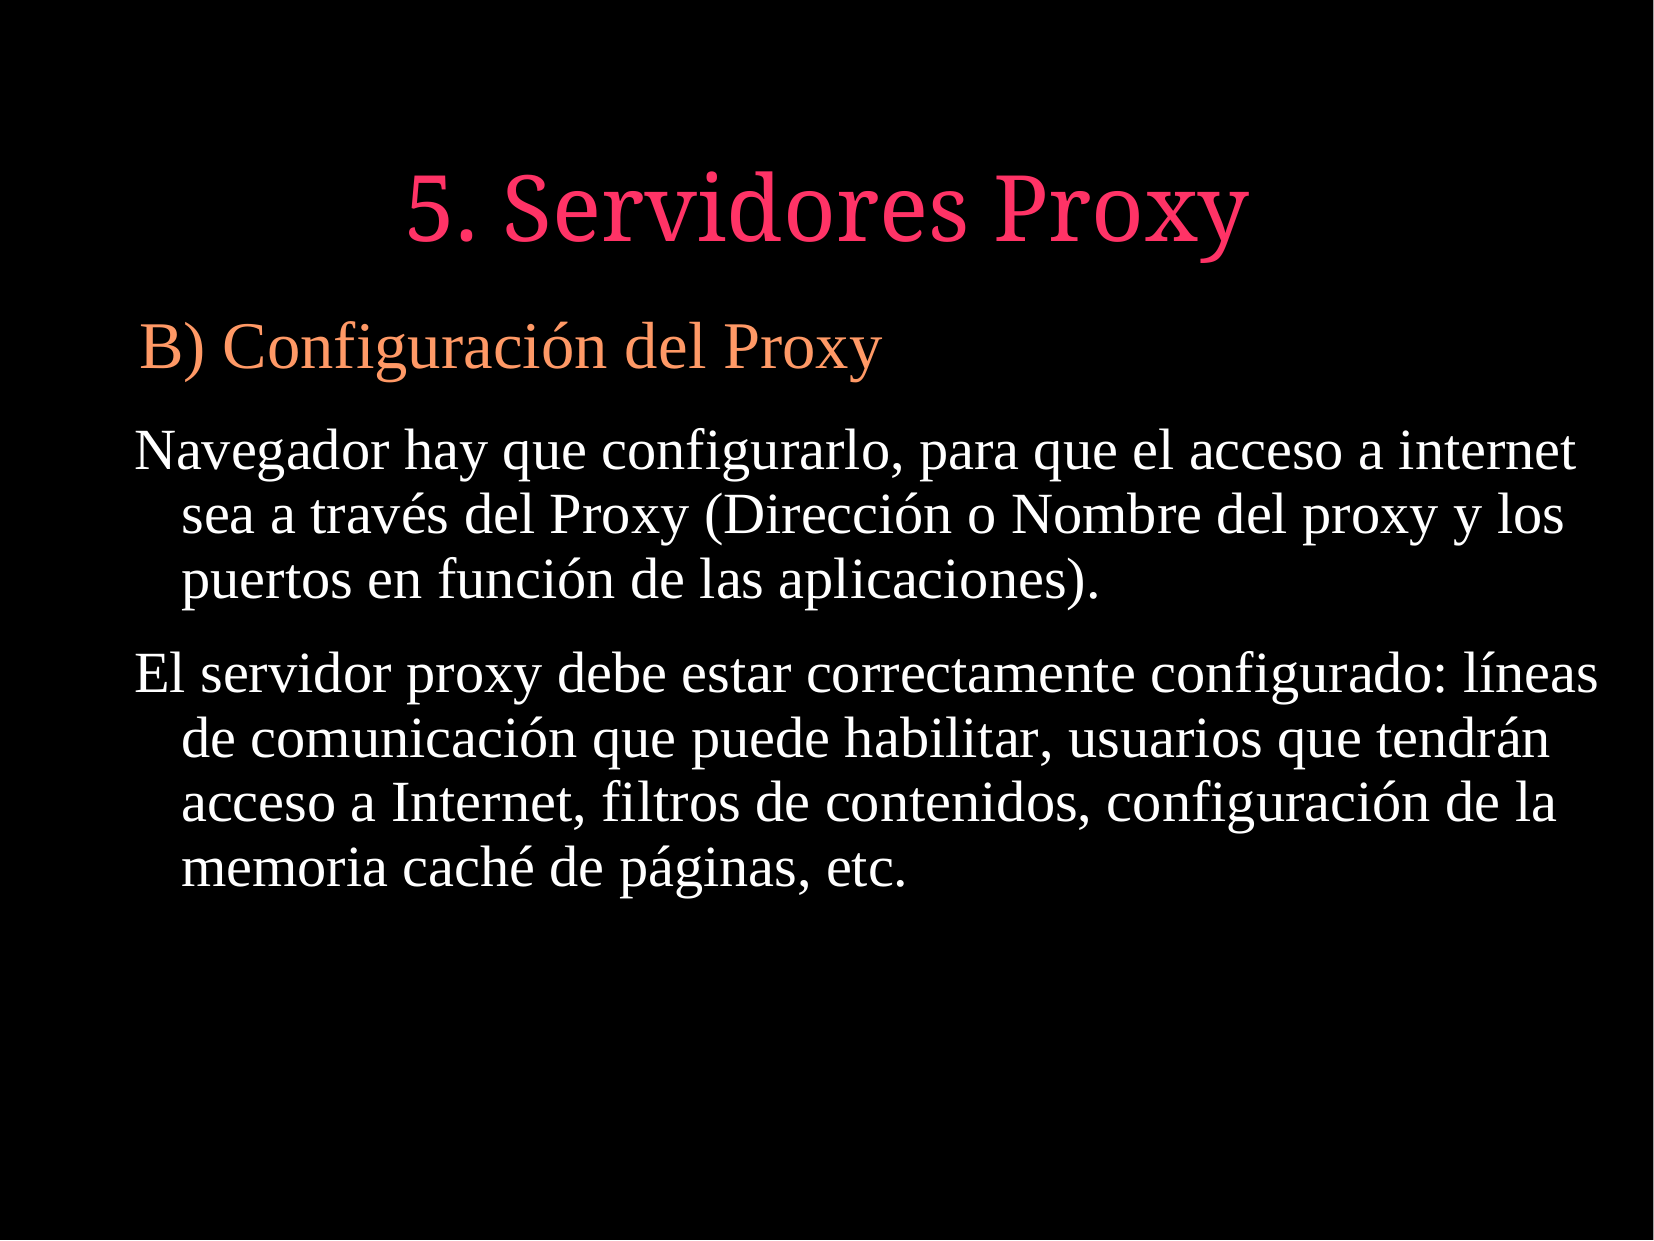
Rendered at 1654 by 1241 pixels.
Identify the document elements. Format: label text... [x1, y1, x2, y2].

list B) Configuración del Proxy [121, 308, 1534, 417]
text_box Navegador hay que configurarlo, para que el acceso a internet sea a través del Proxy (Dirección o Nombre del proxy y los puertos en función de las aplicaciones). El servidor proxy debe estar correctamente configurado: líneas de comunicación que puede habilitar, usuarios que tendrán acceso a Internet, filtros de contenidos, configuración de la memoria caché de páginas, etc. [39, 417, 1623, 1241]
title 5. Servidores Proxy [121, 102, 1534, 308]
